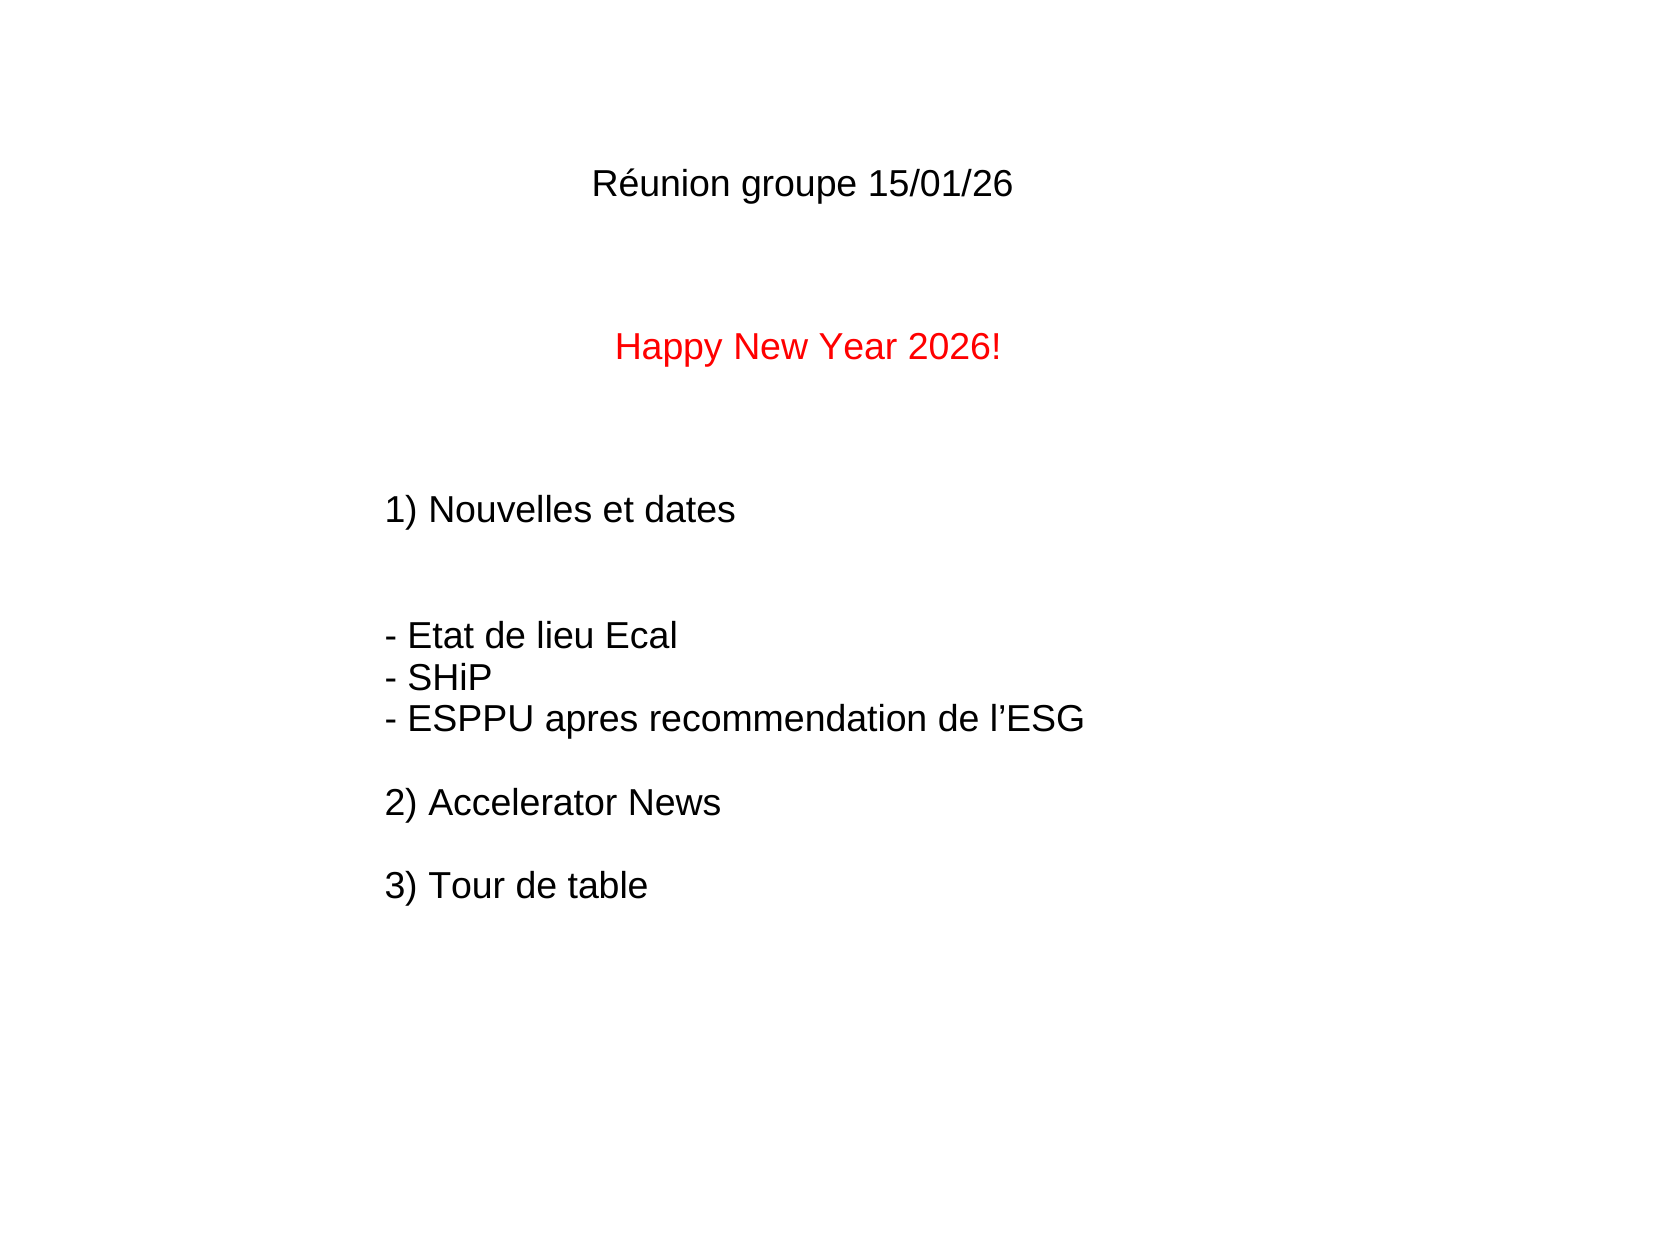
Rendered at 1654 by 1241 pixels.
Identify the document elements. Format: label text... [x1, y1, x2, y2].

text_box Happy New Year 2026! [600, 318, 1096, 417]
text_box 1) Nouvelles et dates - Etat de lieu Ecal - SHiP - ESPPU apres recommendation de l’ESG 2) Accelerator News 3) Tour de table [369, 144, 1426, 916]
